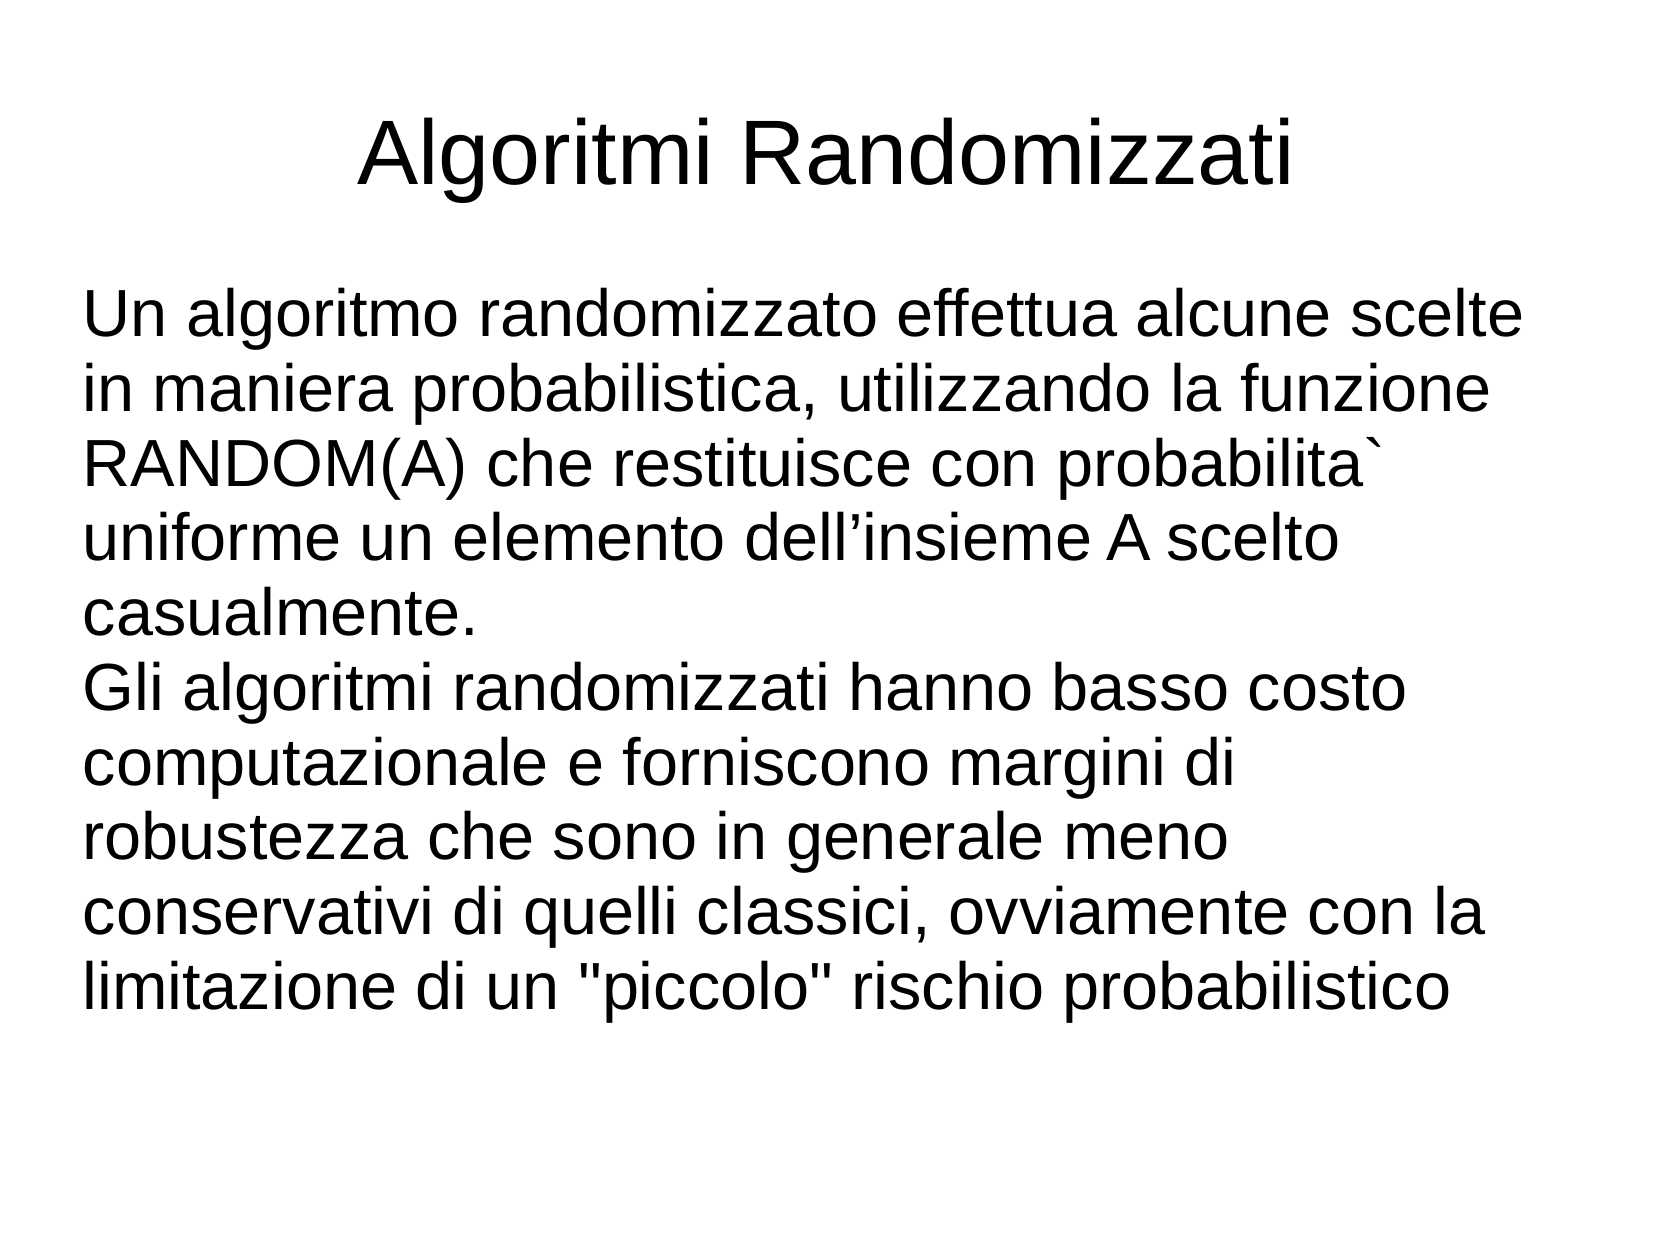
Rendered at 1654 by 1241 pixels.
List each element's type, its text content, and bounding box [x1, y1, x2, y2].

subtitle Un algoritmo randomizzato effettua alcune scelte in maniera probabilistica, utilizzando la funzione RANDOM(A) che restituisce con probabilita` uniforme un elemento dell’insieme A scelto casualmente. Gli algoritmi randomizzati hanno basso costo computazionale e forniscono margini di robustezza che sono in generale meno conservativi di quelli classici, ovviamente con la limitazione di un "piccolo" rischio probabilistico [82, 275, 1571, 1024]
title Algoritmi Randomizzati [82, 49, 1571, 257]
